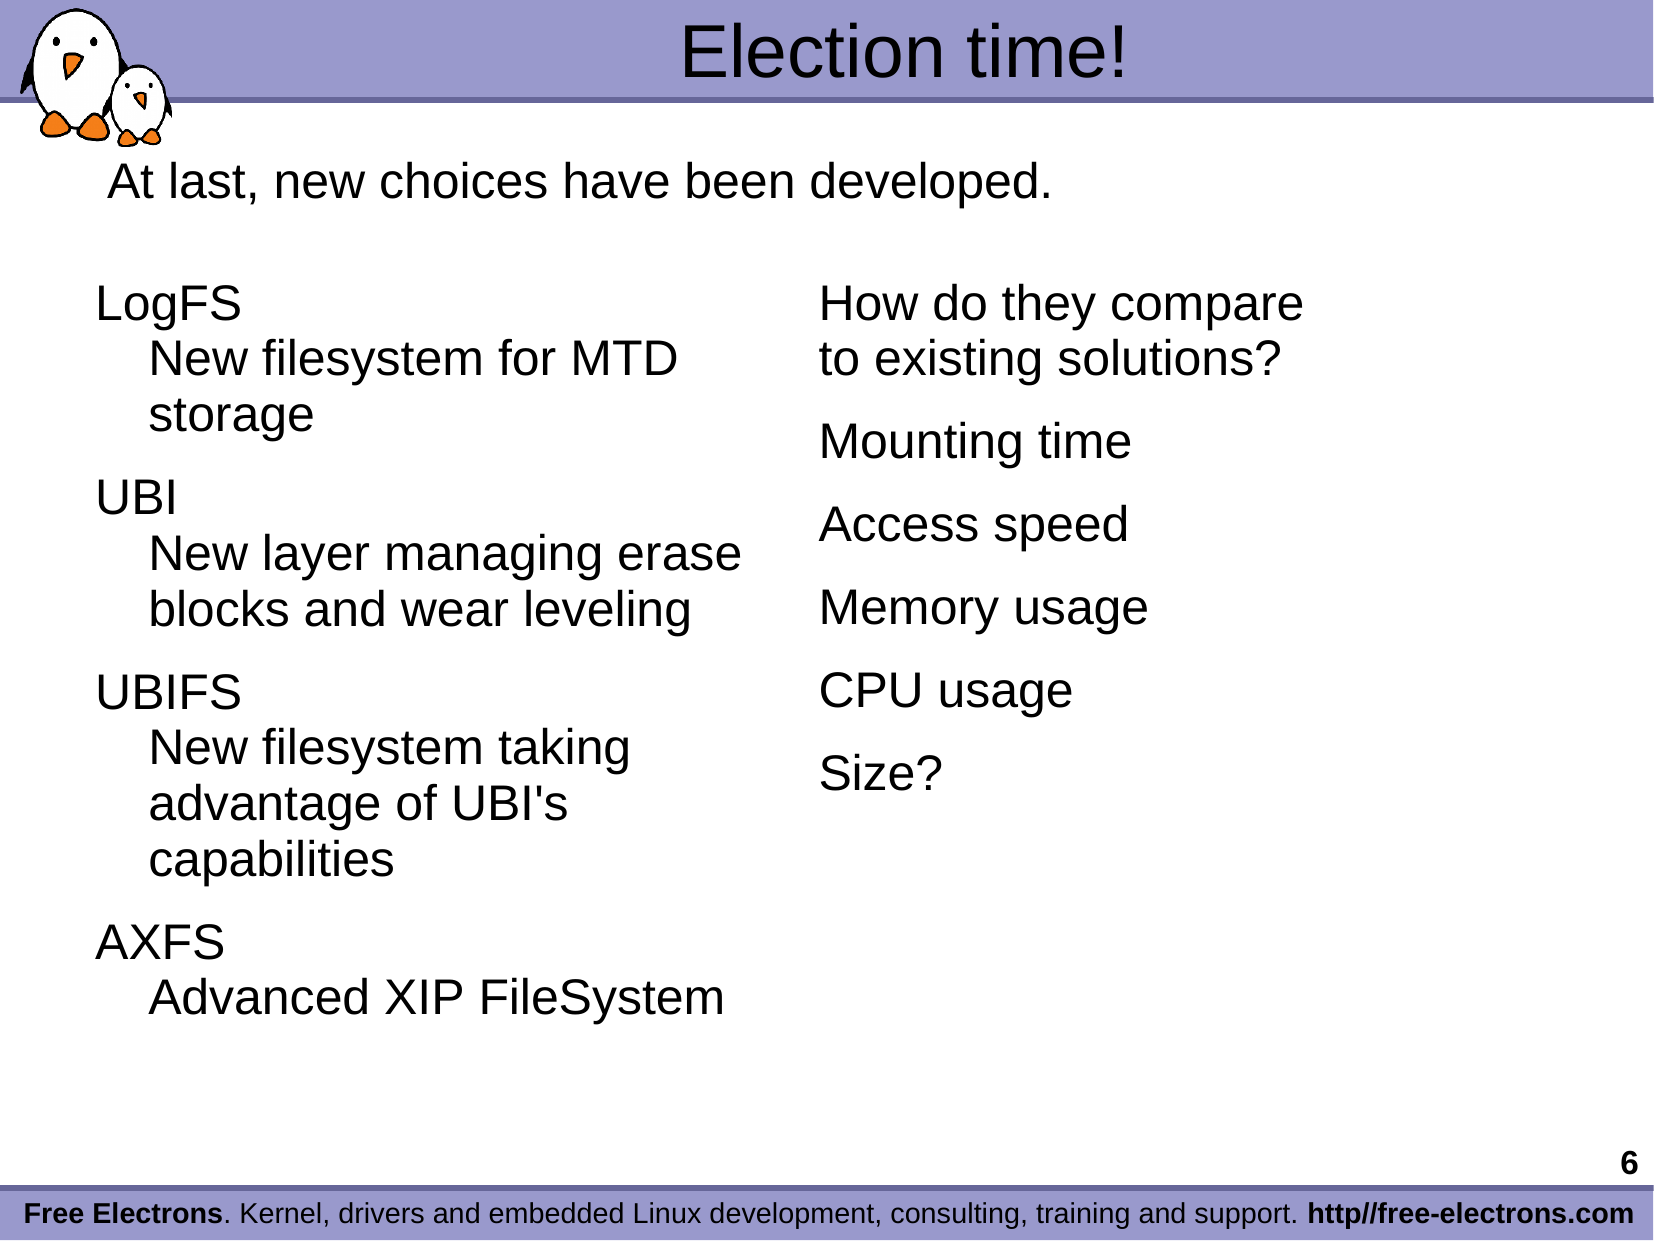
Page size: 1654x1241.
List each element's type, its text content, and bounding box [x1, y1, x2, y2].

title Election time! [178, 4, 1631, 98]
text_box At last, new choices have been developed. [107, 153, 1055, 216]
picture [20, 8, 172, 147]
list LogFS New filesystem for MTD storage UBI New layer managing erase blocks and wear leveling UBIFS New filesystem taking advantage of UBI's capabilities AXFS Advanced XIP FileSystem [77, 274, 767, 1125]
list How do they compare to existing solutions? Mounting time Access speed Memory usage CPU usage Size? [800, 274, 1490, 1125]
